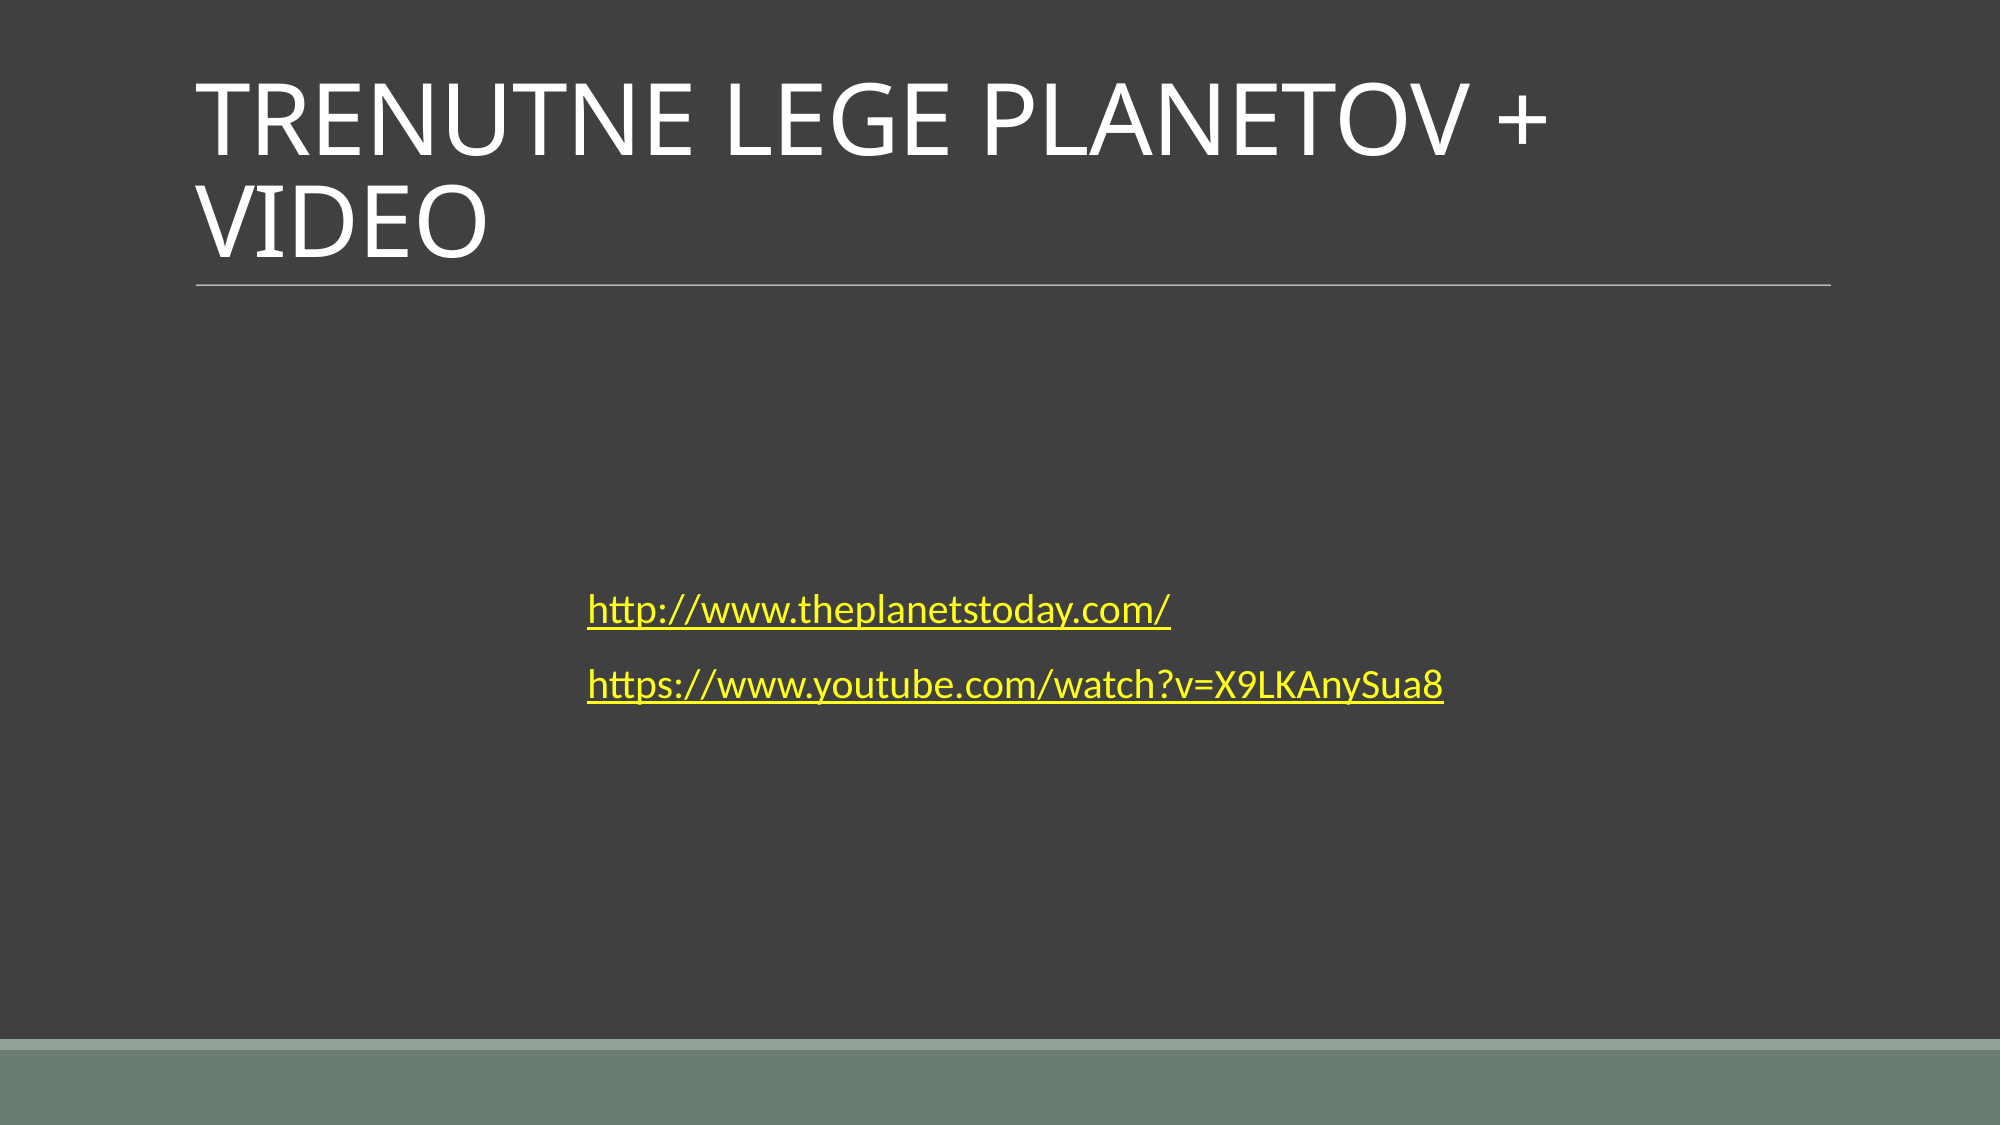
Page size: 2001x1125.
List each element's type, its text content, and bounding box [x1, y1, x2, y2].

list http://www.theplanetstoday.com/ https://www.youtube.com/watch?v=X9LKAnySua8 [572, 580, 1505, 741]
title TRENUTNE LEGE PLANETOV + VIDEO [180, 47, 1830, 285]
